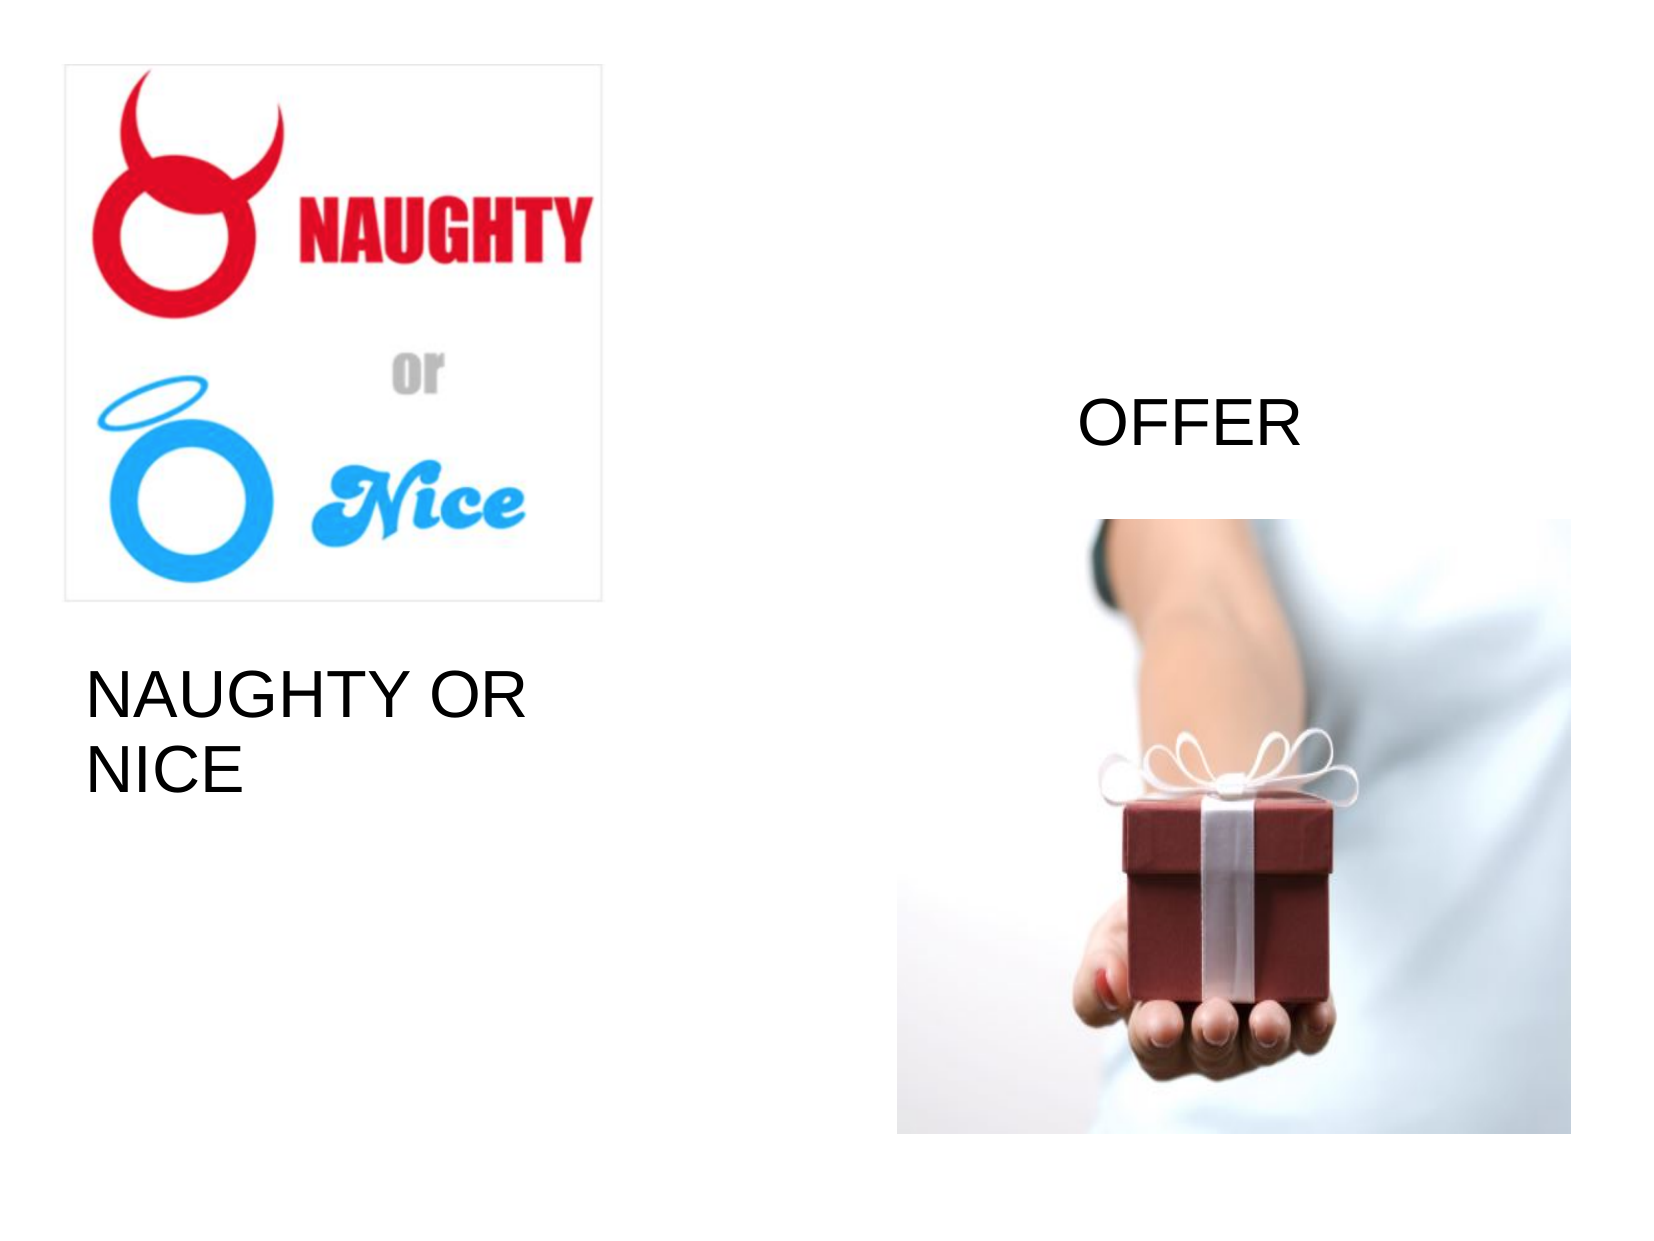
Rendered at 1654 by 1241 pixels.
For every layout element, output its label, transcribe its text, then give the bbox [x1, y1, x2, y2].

text_box OFFER [1062, 377, 1592, 468]
picture [59, 64, 612, 603]
picture [897, 519, 1571, 1134]
text_box NAUGHTY OR NICE [70, 649, 600, 814]
